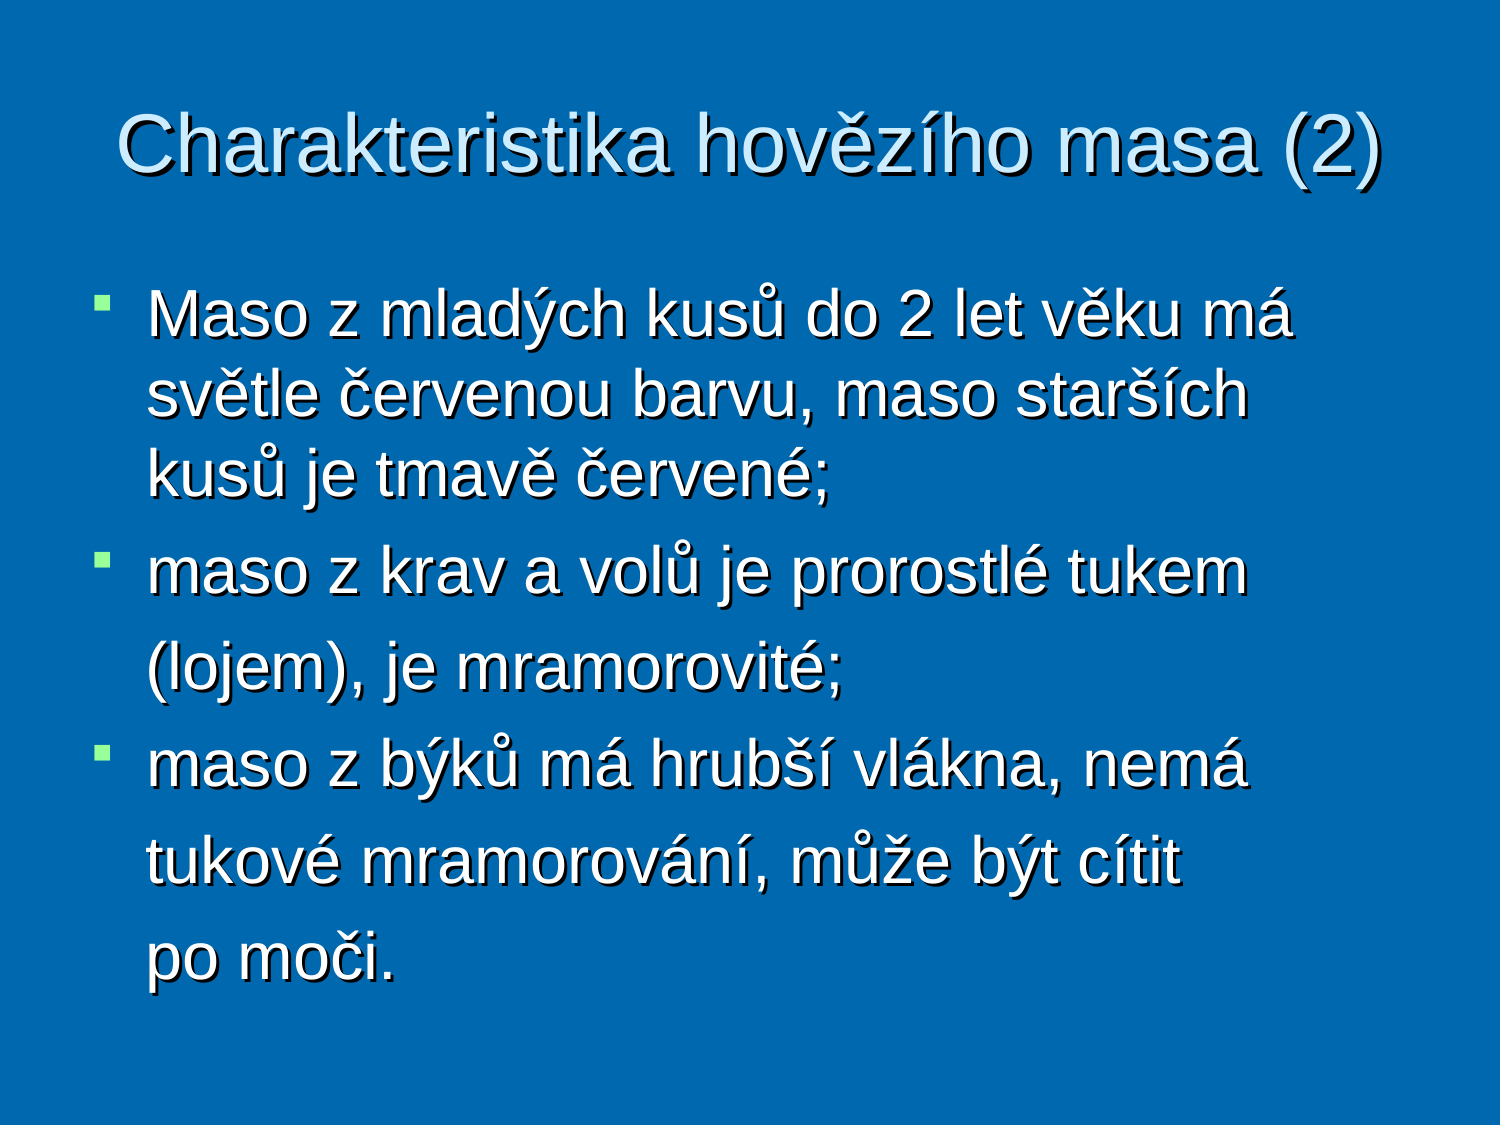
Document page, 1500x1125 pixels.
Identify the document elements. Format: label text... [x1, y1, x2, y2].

list Maso z mladých kusů do 2 let věku má světle červenou barvu, maso starších kusů je tmavě červené; maso z krav a volů je prorostlé tukem (lojem), je mramorovité; maso z býků má hrubší vlákna, nemá tukové mramorování, může být cítit po moči. [75, 262, 1426, 1006]
title Charakteristika hovězího masa (2) [75, 45, 1426, 233]
